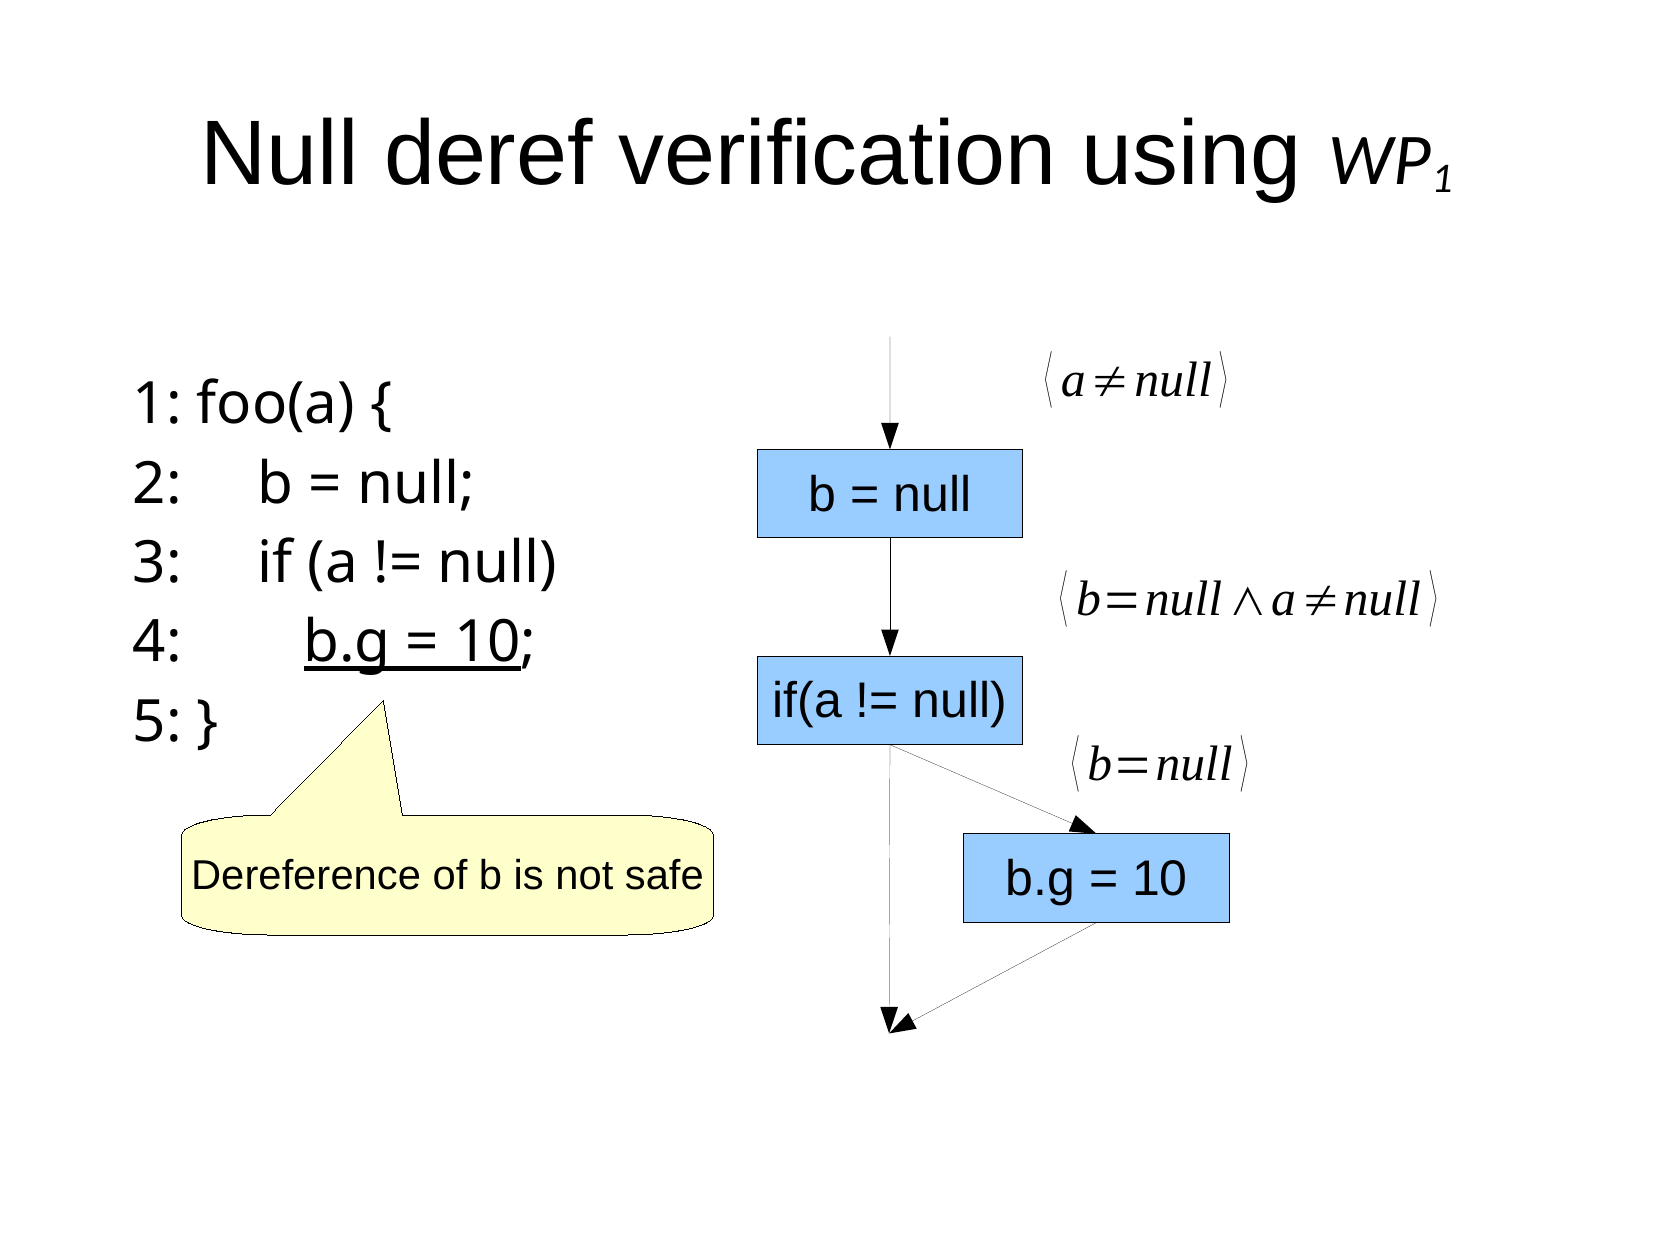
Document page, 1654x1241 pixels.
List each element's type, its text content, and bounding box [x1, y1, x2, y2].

text_box if(a != null) [757, 656, 1023, 745]
text_box b = null [757, 449, 1023, 538]
title Null deref verification using WP1 [82, 49, 1571, 257]
text_box b.g = 10 [963, 833, 1230, 923]
text_box Dereference of b is not safe [181, 700, 714, 936]
chart [1063, 733, 1259, 795]
chart [1037, 349, 1237, 411]
text_box 1: foo(a) { 2: b = null; 3: if (a != null) 4: b.g = 10; 5: } [118, 354, 680, 798]
chart [1052, 568, 1447, 630]
